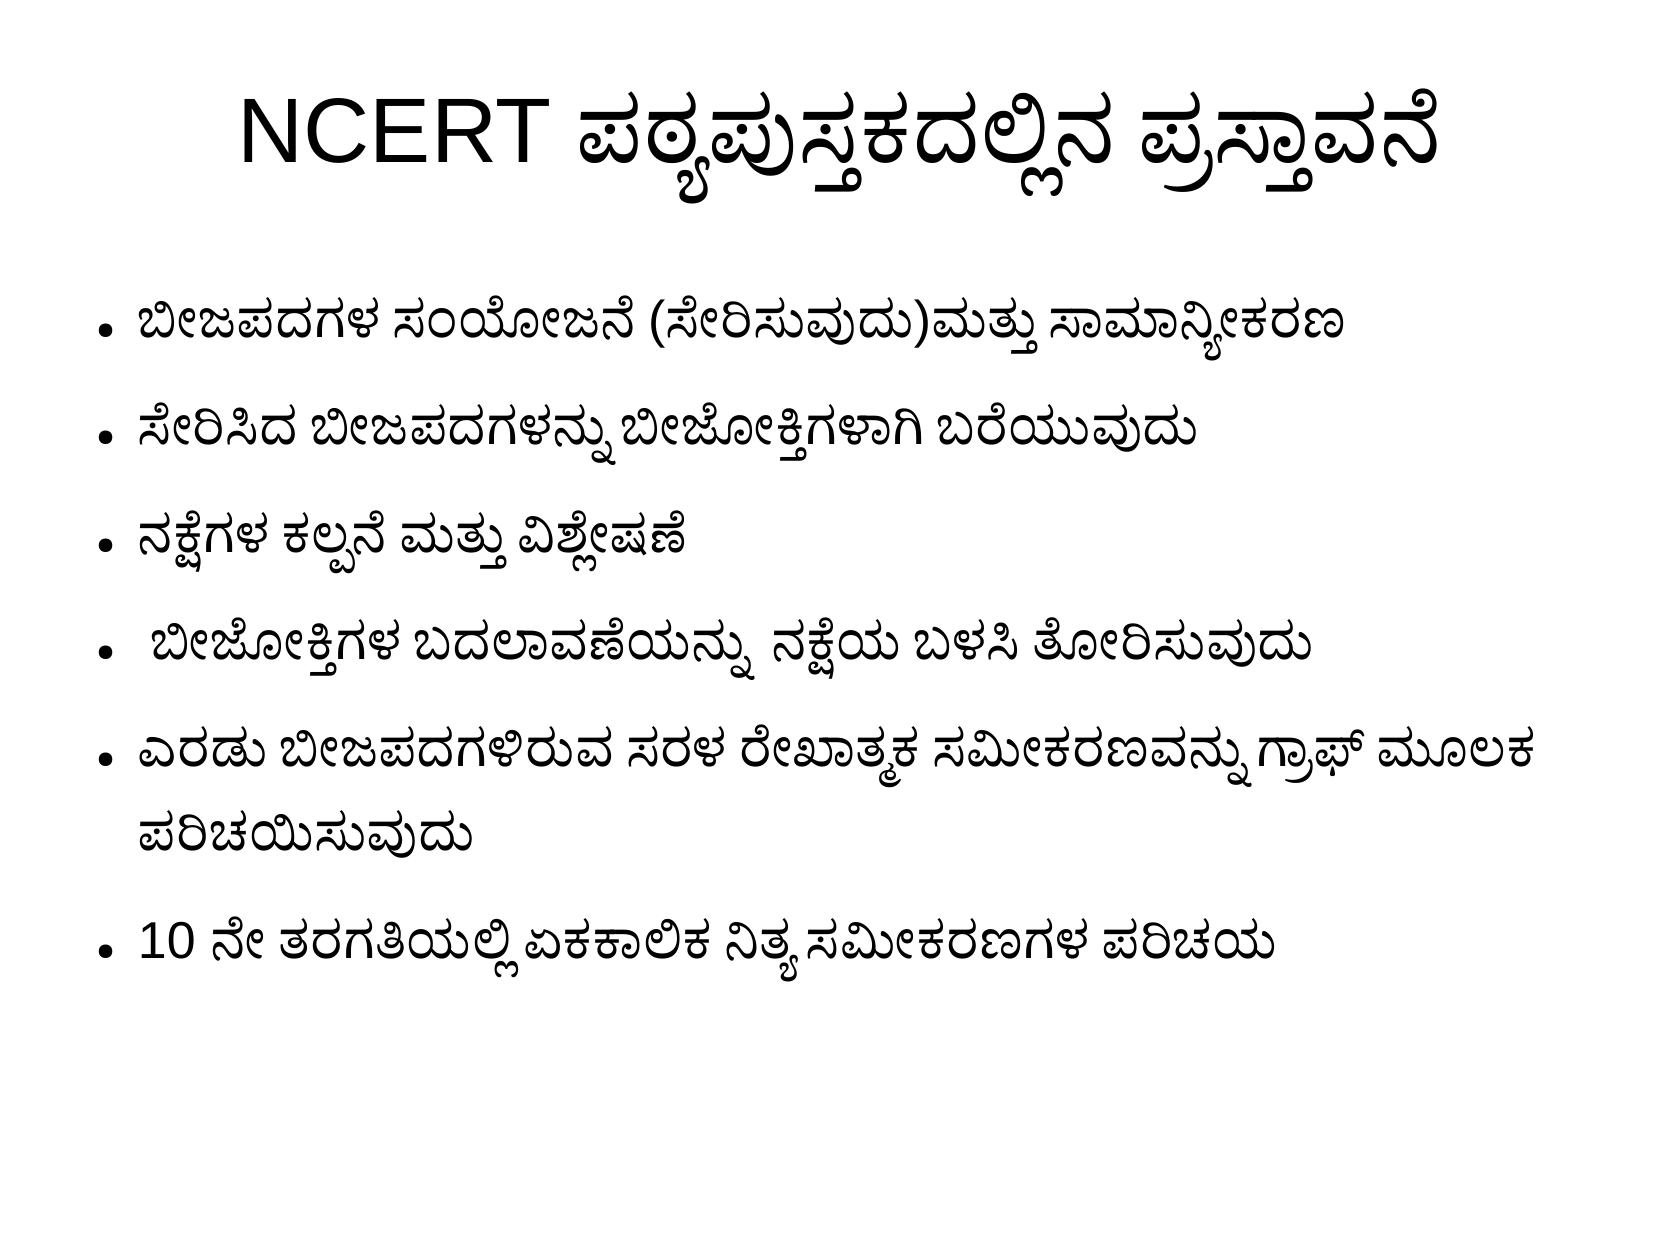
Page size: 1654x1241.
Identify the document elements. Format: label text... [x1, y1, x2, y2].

list ಬೀಜಪದಗಳ ಸಂಯೋಜನೆ (ಸೇರಿಸುವುದು)ಮತ್ತು ಸಾಮಾನ್ಯೀಕರಣ ಸೇರಿಸಿದ ಬೀಜಪದಗಳನ್ನು ಬೀಜೋಕ್ತಿಗಳಾಗಿ ಬರೆಯುವುದು ನಕ್ಷೆಗಳ ಕಲ್ಪನೆ ಮತ್ತು ವಿಶ್ಲೇಷಣೆ ಬೀಜೋಕ್ತಿಗಳ ಬದಲಾವಣೆಯನ್ನು ನಕ್ಷೆಯ ಬಳಸಿ ತೋರಿಸುವುದು ಎರಡು ಬೀಜಪದಗಳಿರುವ ಸರಳ ರೇಖಾತ್ಮಕ ಸಮೀಕರಣವನ್ನು ಗ್ರಾಫ್ ಮೂಲಕ ಪರಿಚಯಿಸುವುದು 10 ನೇ ತರಗತಿಯಲ್ಲಿ ಏಕಕಾಲಿಕ ನಿತ್ಯ ಸಮೀಕರಣಗಳ ಪರಿಚಯ [82, 290, 1538, 1010]
title NCERT ಪಠ್ಯಪುಸ್ತಕದಲ್ಲಿನ ಪ್ರಸ್ತಾವನೆ [82, 49, 1571, 257]
